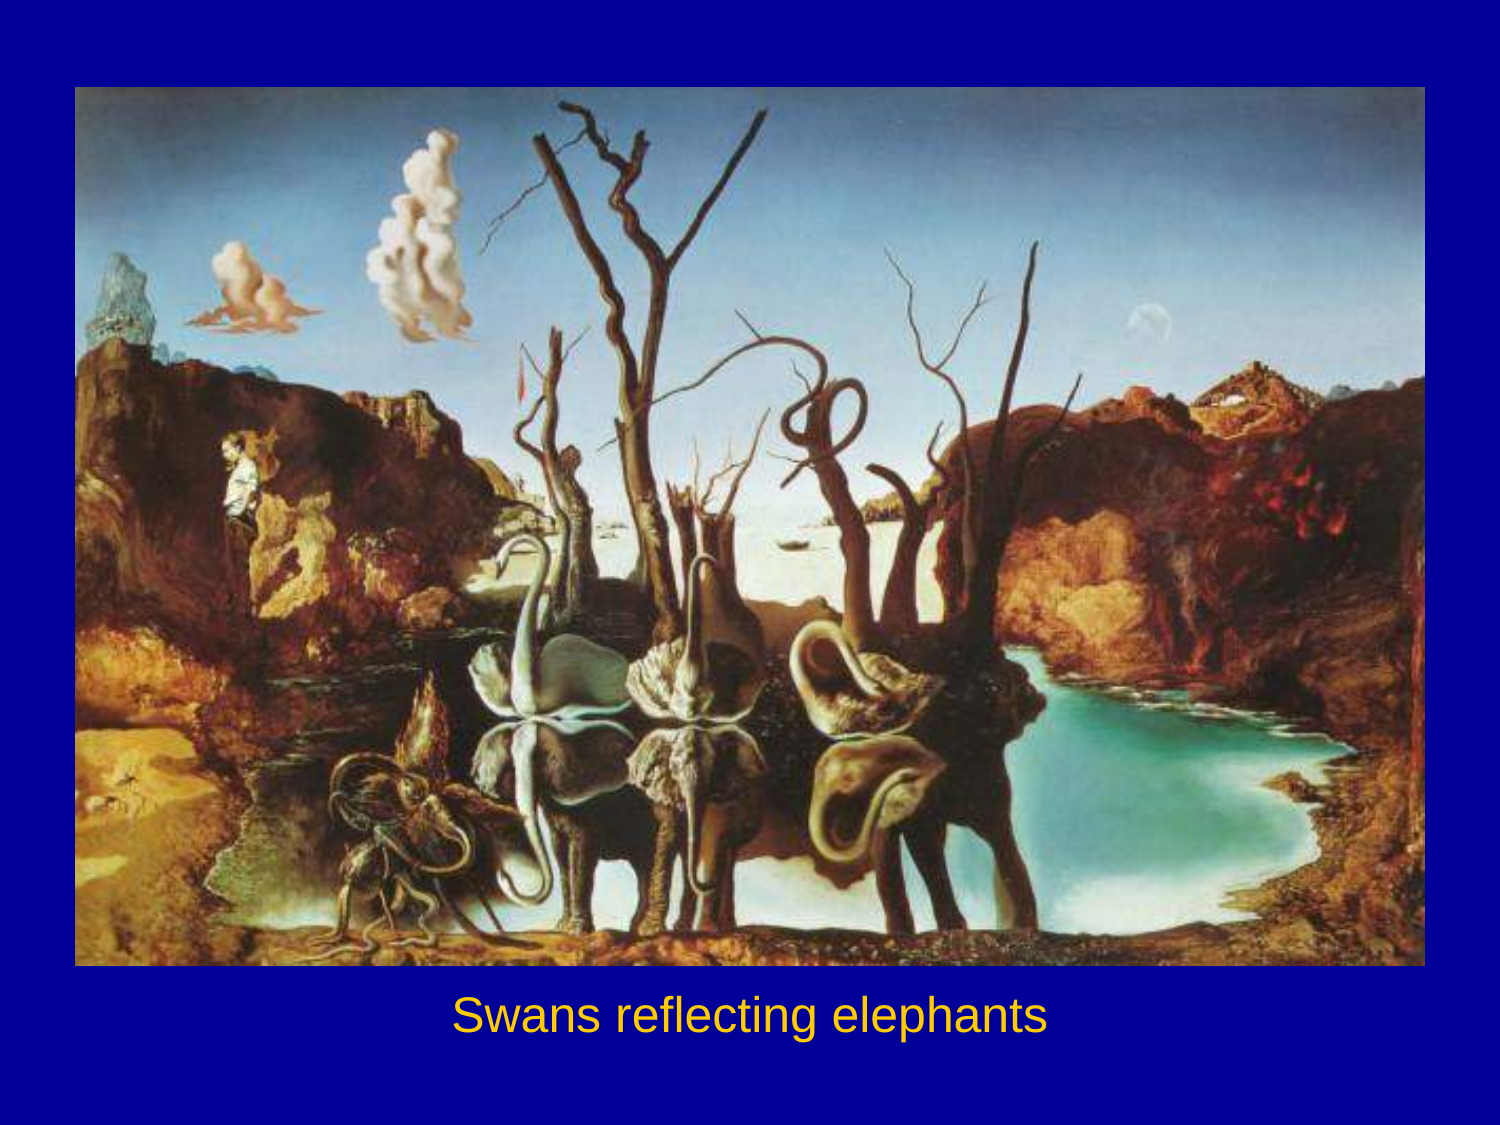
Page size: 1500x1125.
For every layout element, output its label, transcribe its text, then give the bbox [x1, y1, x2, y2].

picture [75, 87, 1425, 966]
text_box Swans reflecting elephants [74, 974, 1425, 1050]
